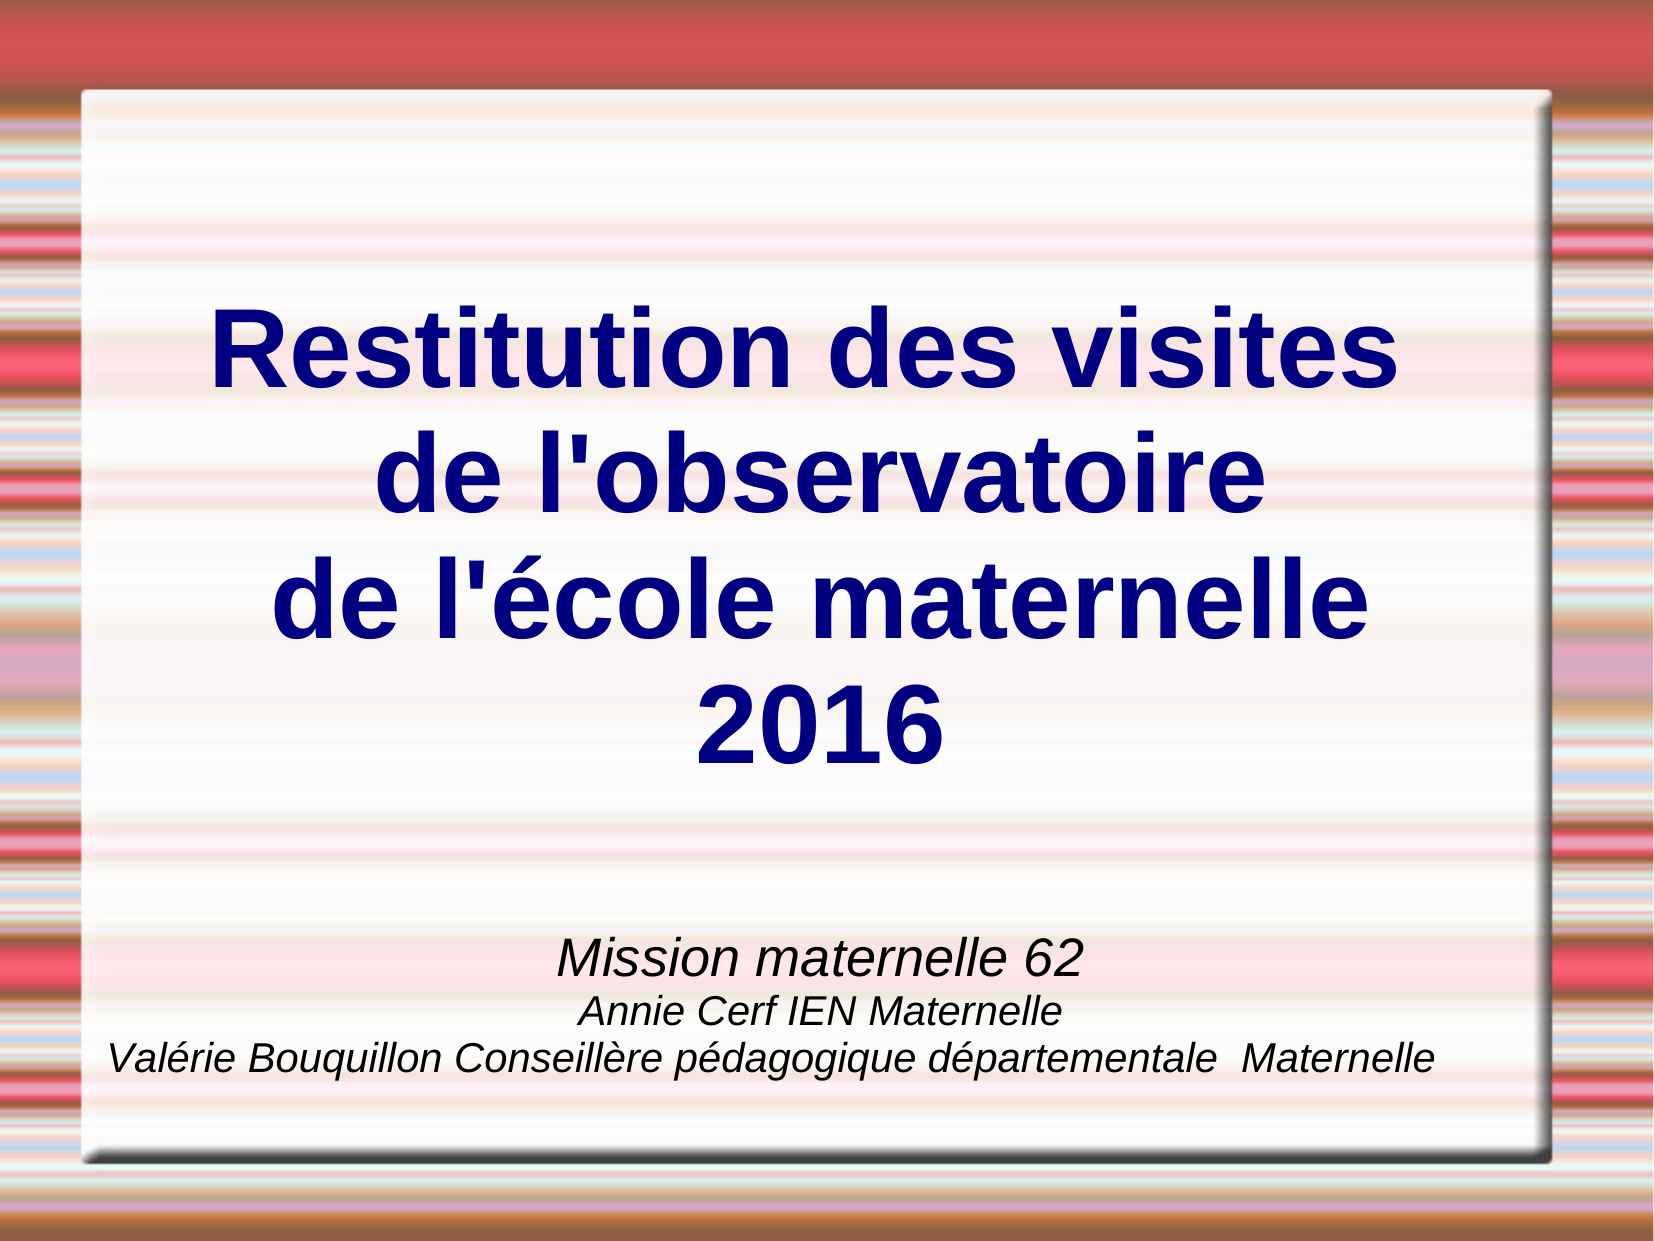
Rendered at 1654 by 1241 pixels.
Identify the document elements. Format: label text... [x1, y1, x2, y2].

picture [0, 0, 1654, 1241]
subtitle Restitution des visites de l'observatoire de l'école maternelle 2016 Mission maternelle 62 Annie Cerf IEN Maternelle Valérie Bouquillon Conseillère pédagogique départementale Maternelle [106, 0, 1536, 1152]
